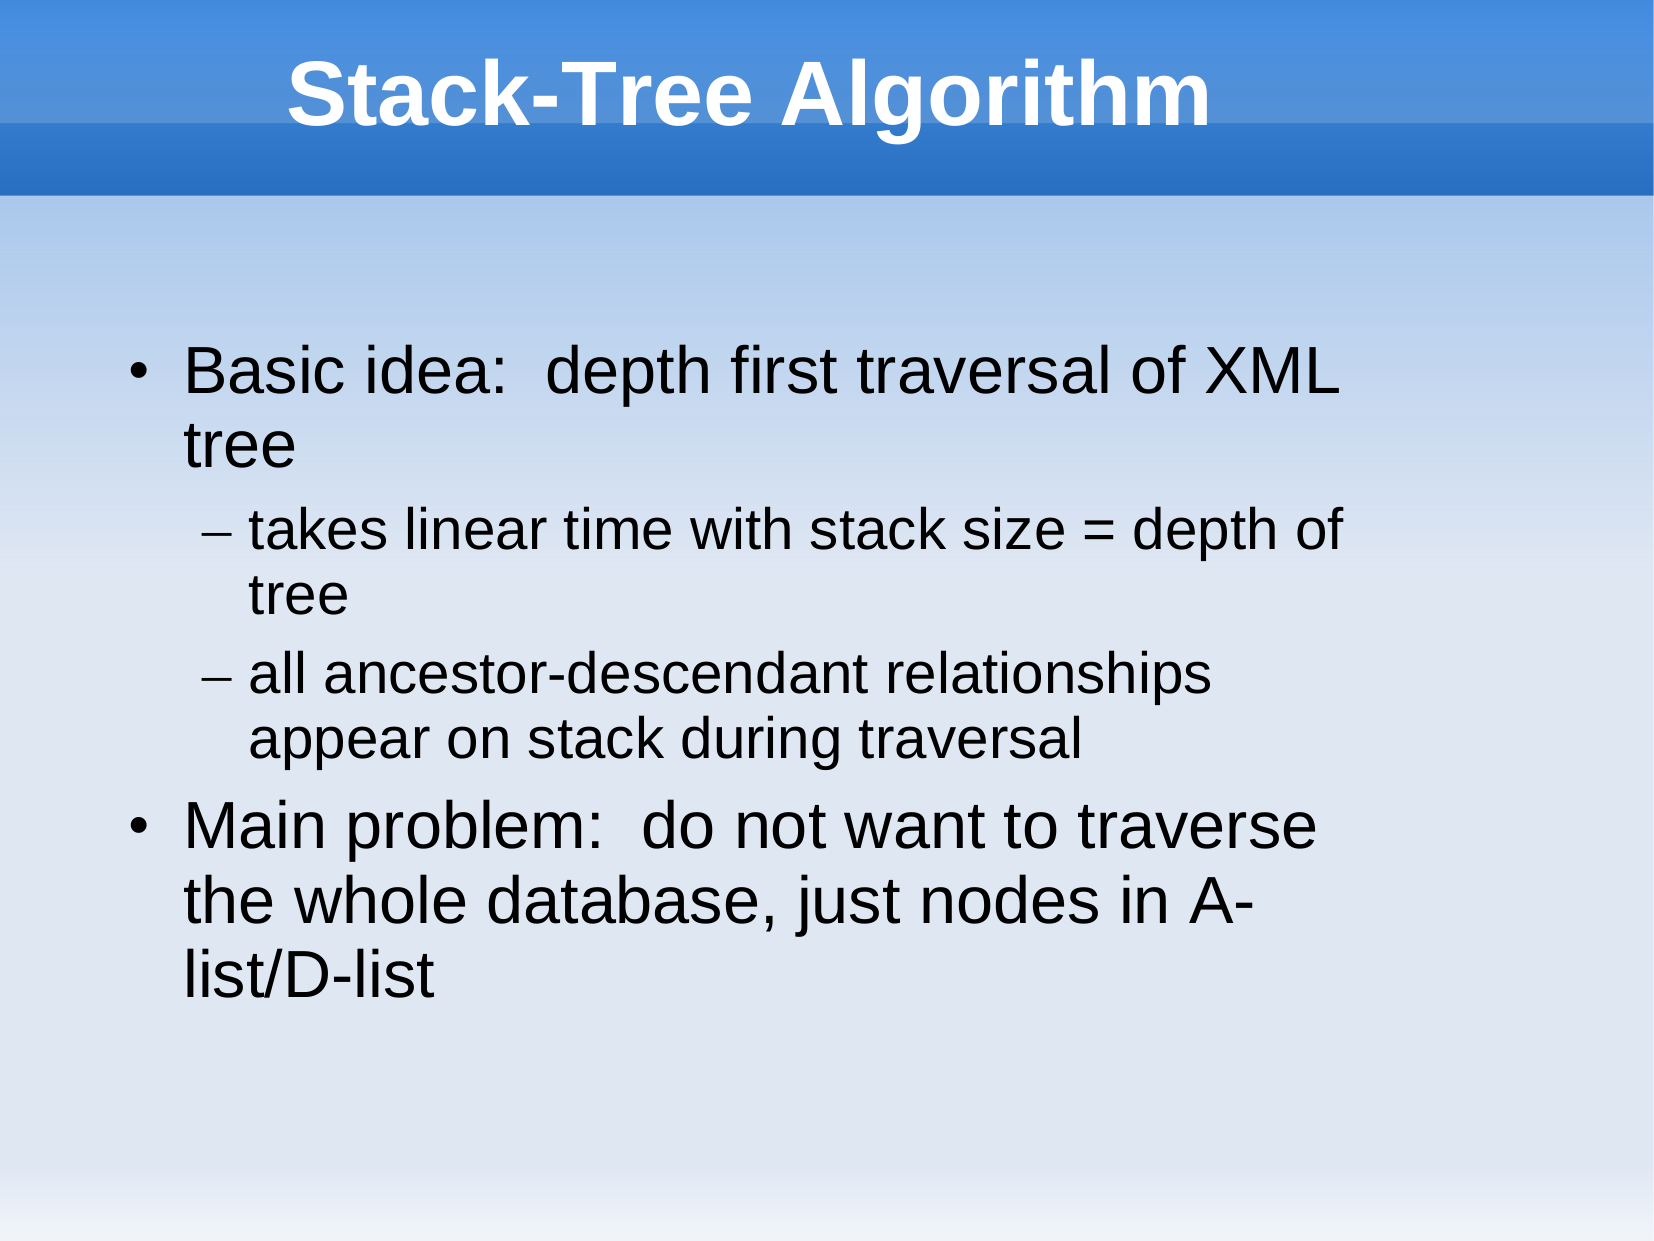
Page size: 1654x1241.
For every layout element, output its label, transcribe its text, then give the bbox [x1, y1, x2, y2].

list Basic idea: depth first traversal of XML tree takes linear time with stack size = depth of tree all ancestor-descendant relationships appear on stack during traversal Main problem: do not want to traverse the whole database, just nodes in A-list/D-list [112, 324, 1388, 1000]
title Stack-Tree Algorithm [112, 0, 1388, 188]
picture [0, 0, 1654, 1241]
